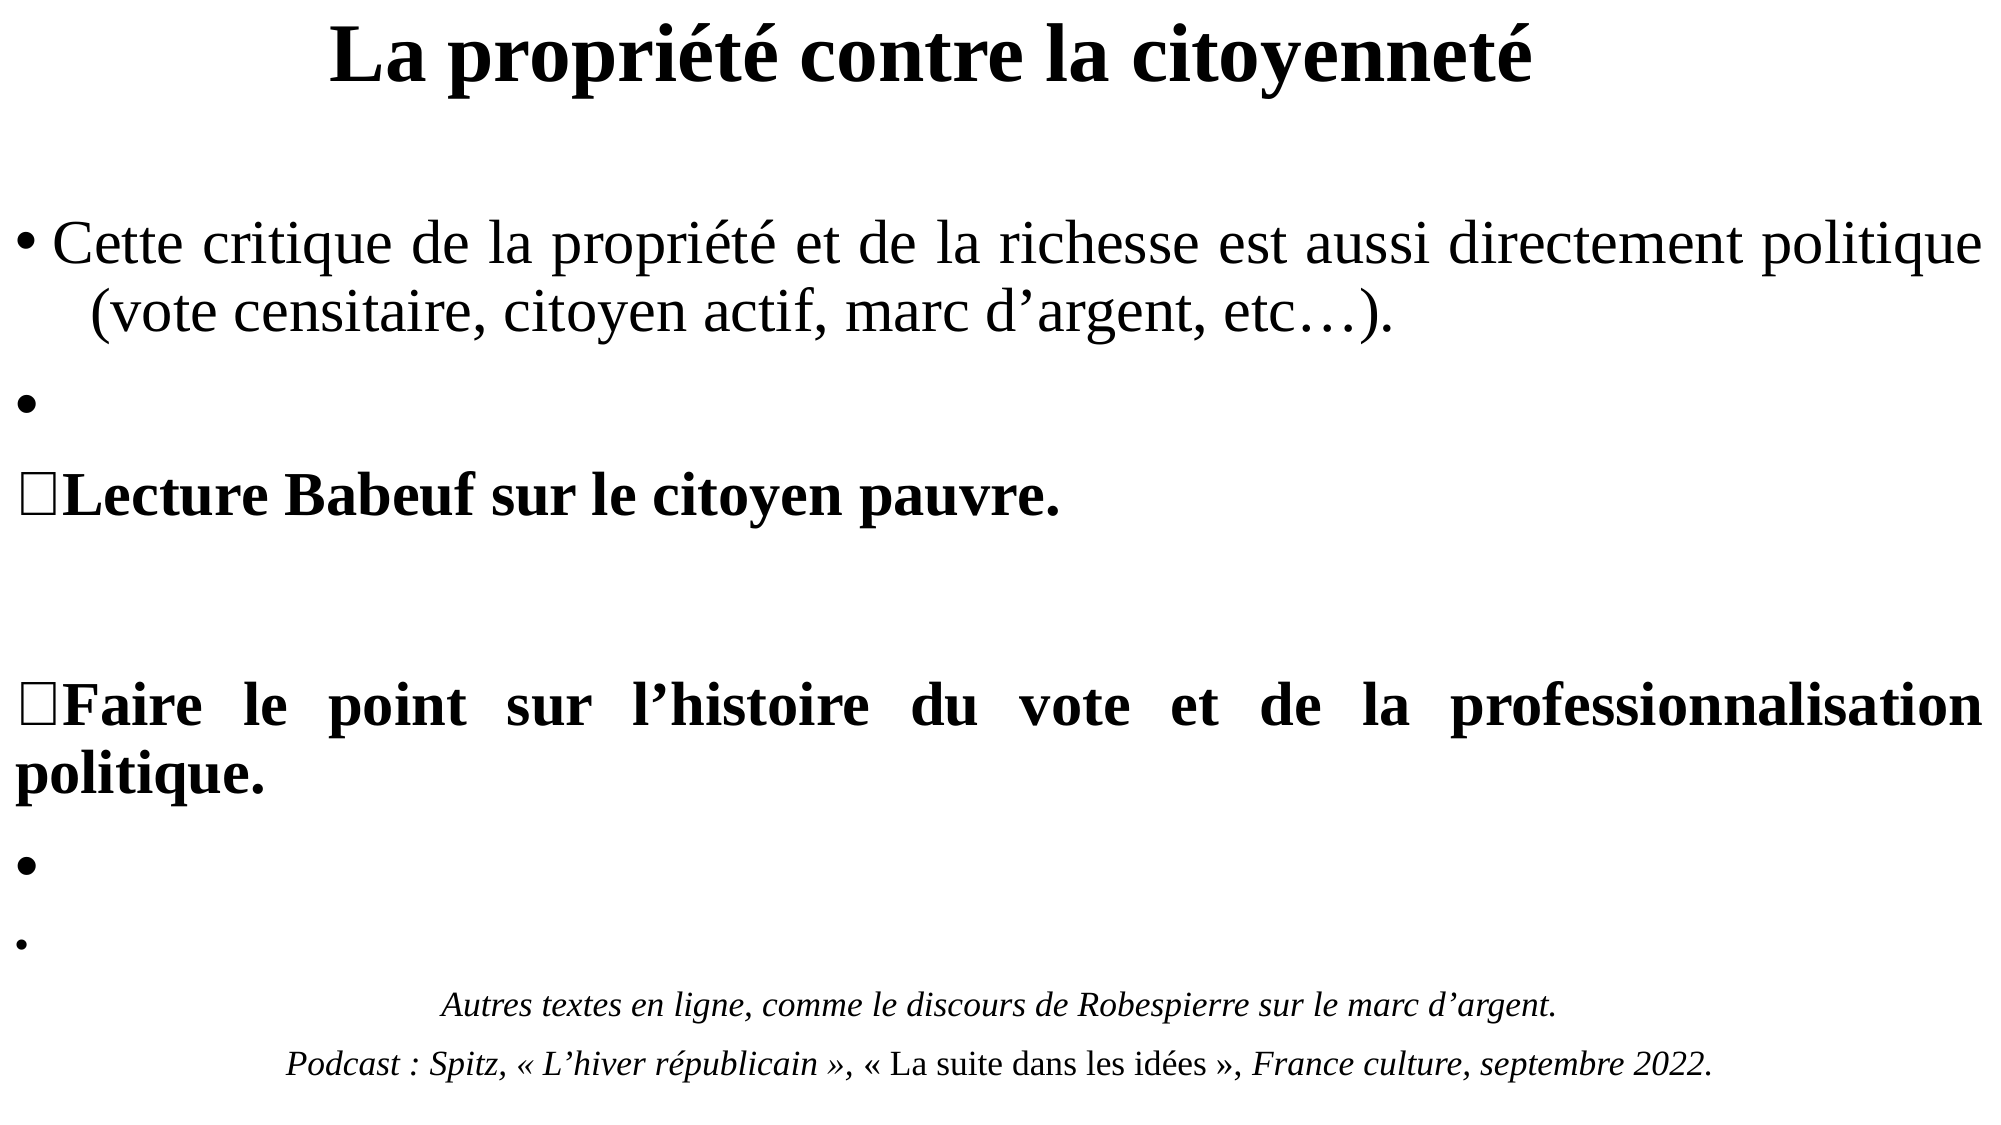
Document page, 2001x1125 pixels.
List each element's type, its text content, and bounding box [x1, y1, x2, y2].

list Cette critique de la propriété et de la richesse est aussi directement politique (vote censitaire, citoyen actif, marc d’argent, etc…). Lecture Babeuf sur le citoyen pauvre. Faire le point sur l’histoire du vote et de la professionnalisation politique. Autres textes en ligne, comme le discours de Robespierre sur le marc d’argent. Podcast : Spitz, « L’hiver républicain », « La suite dans les idées », France culture, septembre 2022. [0, 202, 2000, 1125]
title La propriété contre la citoyenneté [314, 0, 1665, 110]
